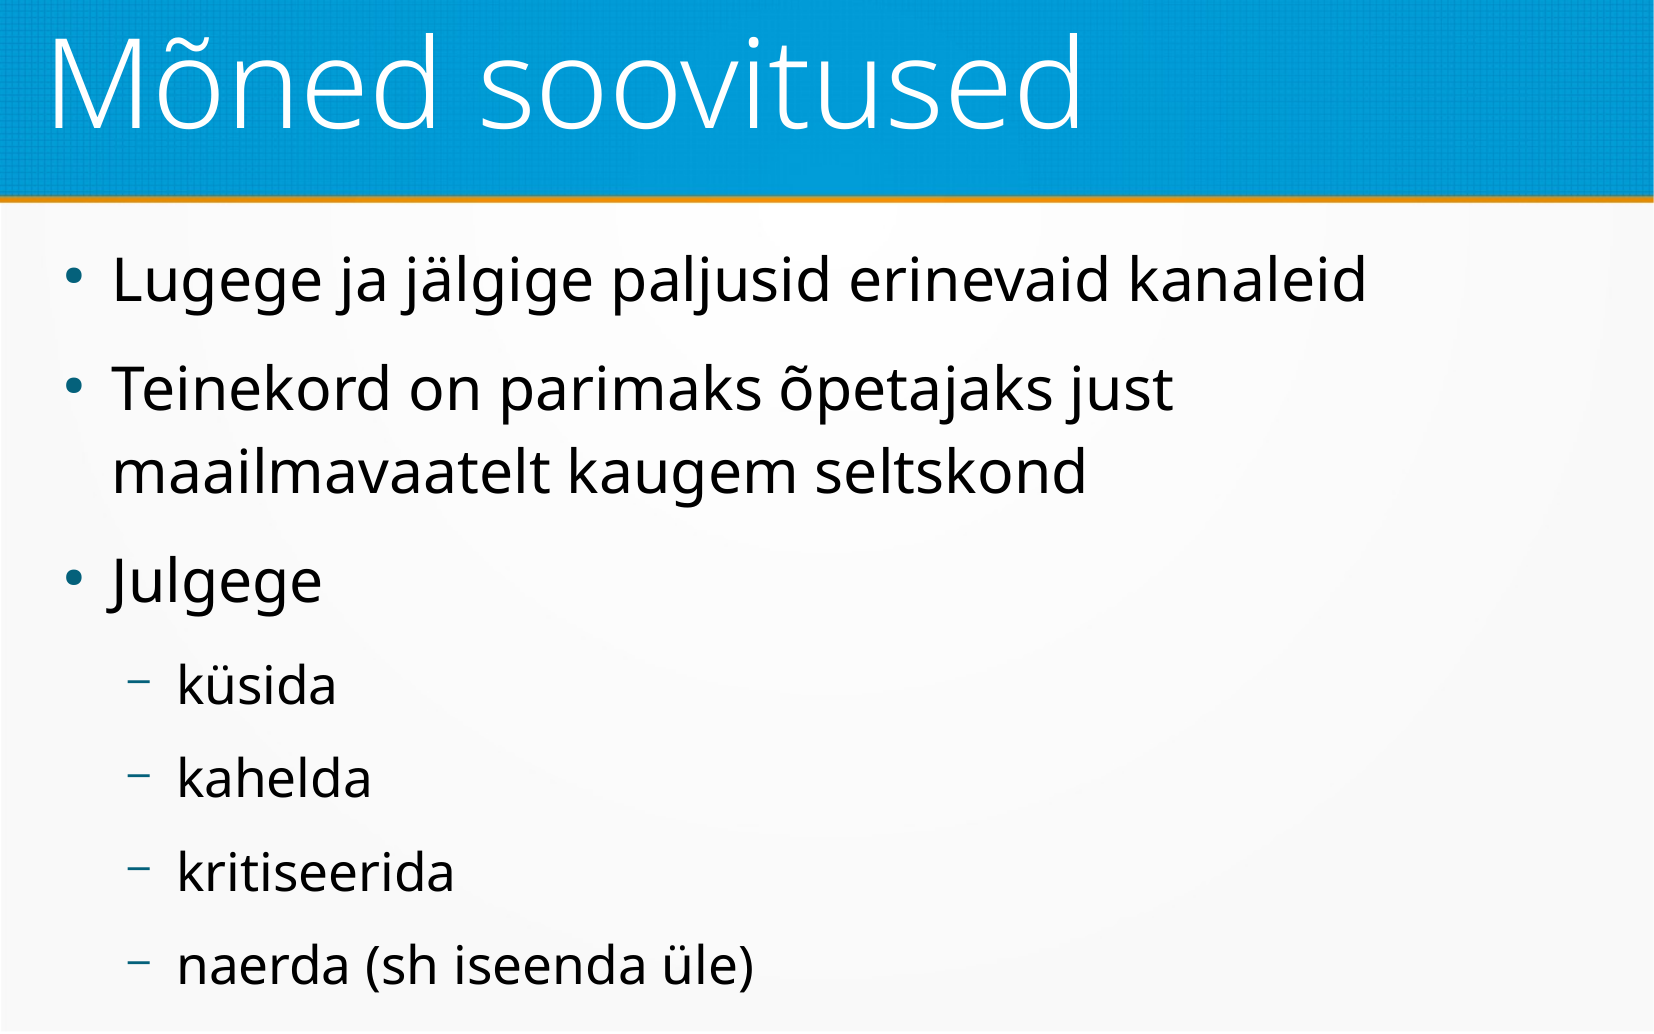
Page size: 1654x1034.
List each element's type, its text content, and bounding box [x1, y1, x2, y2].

title Mõned soovitused [43, 0, 1619, 166]
picture [0, 195, 1654, 1034]
list Lugege ja jälgige paljusid erinevaid kanaleid Teinekord on parimaks õpetajaks just maailmavaatelt kaugem seltskond Julgege küsida kahelda kritiseerida naerda (sh iseenda üle) [47, 236, 1607, 1002]
